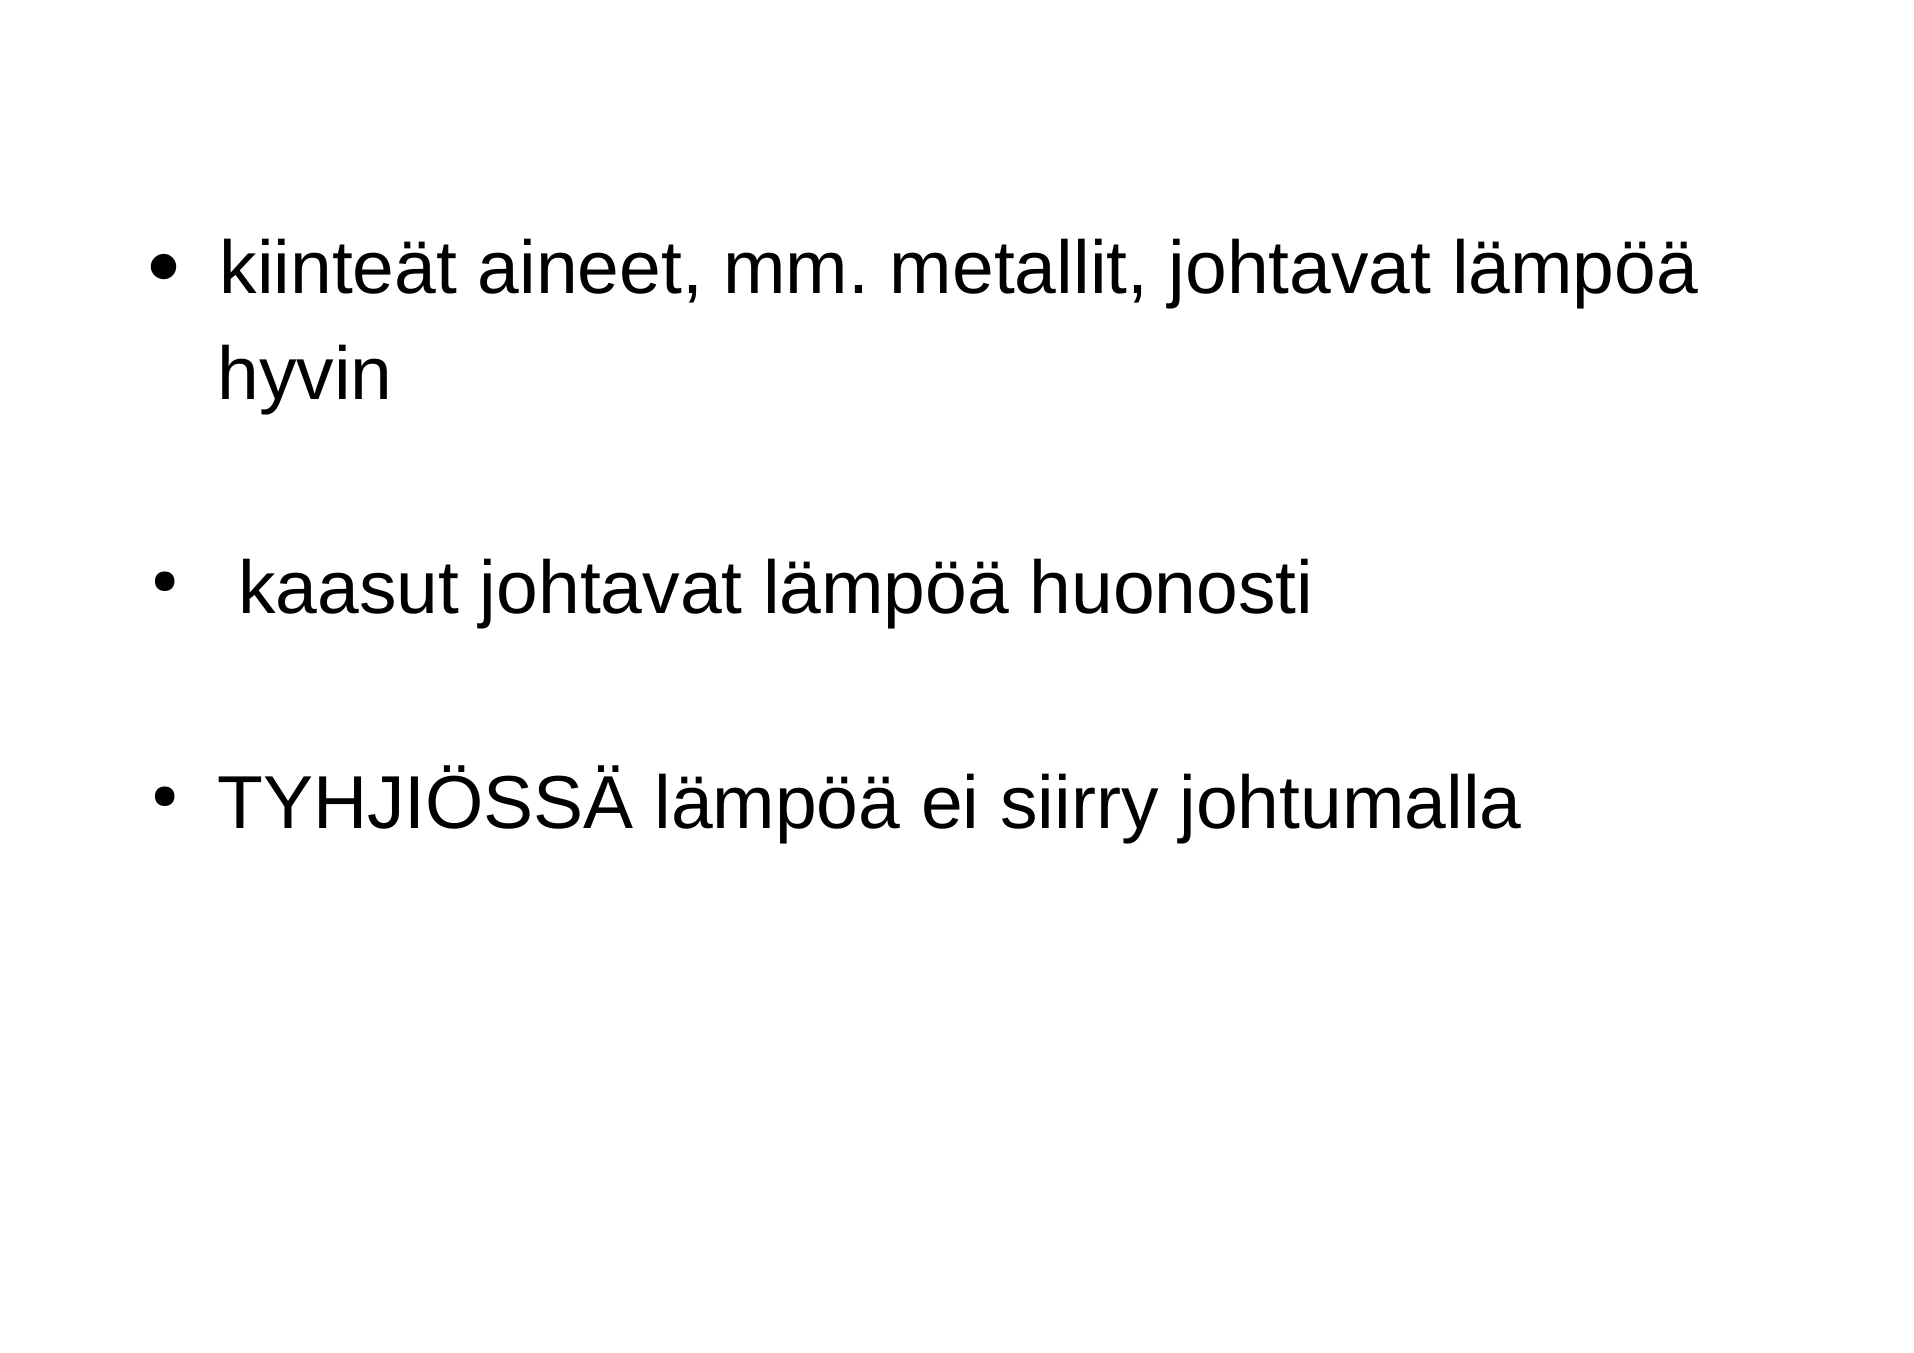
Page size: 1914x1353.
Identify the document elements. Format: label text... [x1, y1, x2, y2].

text_box kiinteät aineet, mm. metallit, johtavat lämpöä hyvin kaasut johtavat lämpöä huonosti TYHJIÖSSÄ lämpöä ei siirry johtumalla [136, 196, 1744, 675]
